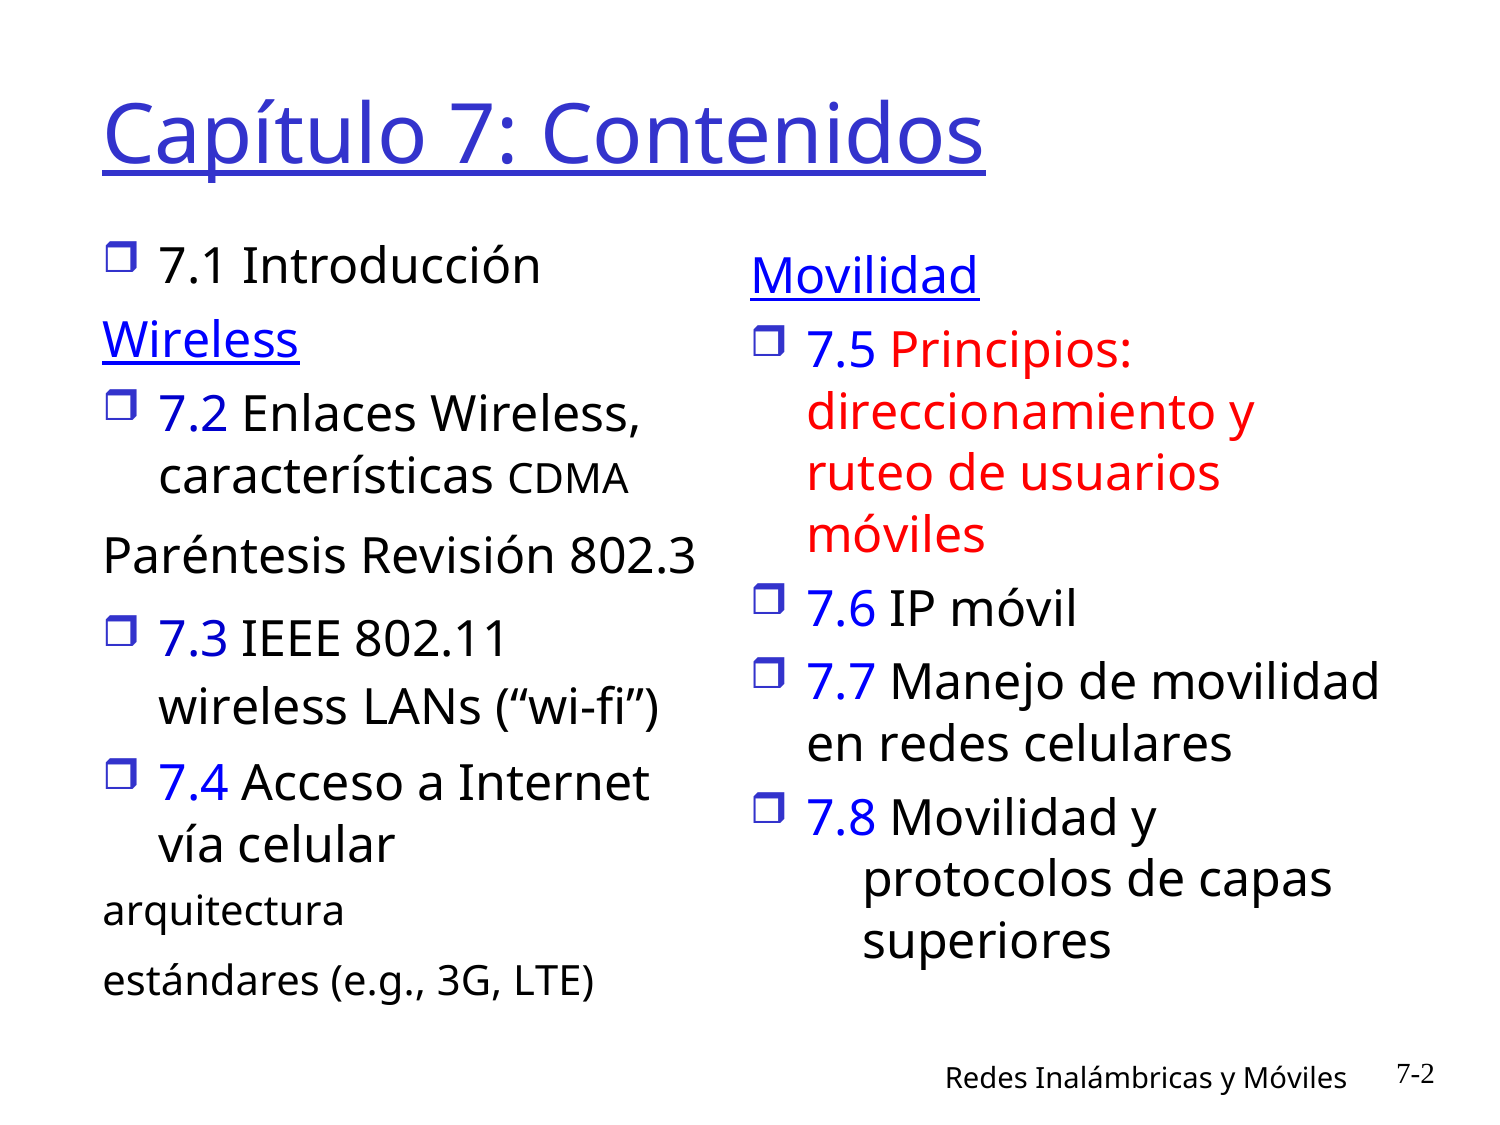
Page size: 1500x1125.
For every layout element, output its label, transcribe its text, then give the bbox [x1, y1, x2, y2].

list 7.1 Introducción Wireless 7.2 Enlaces Wireless, características CDMA Paréntesis Revisión 802.3 7.3 IEEE 802.11 wireless LANs (“wi-fi”) 7.4 Acceso a Internet vía celular arquitectura estándares (e.g., 3G, LTE) [87, 227, 713, 1032]
title Capítulo 7: Contenidos [87, 37, 1363, 225]
list Movilidad 7.5 Principios: direccionamiento y ruteo de usuarios móviles 7.6 IP móvil 7.7 Manejo de movilidad en redes celulares 7.8 Movilidad y protocolos de capas superiores [735, 237, 1401, 1005]
